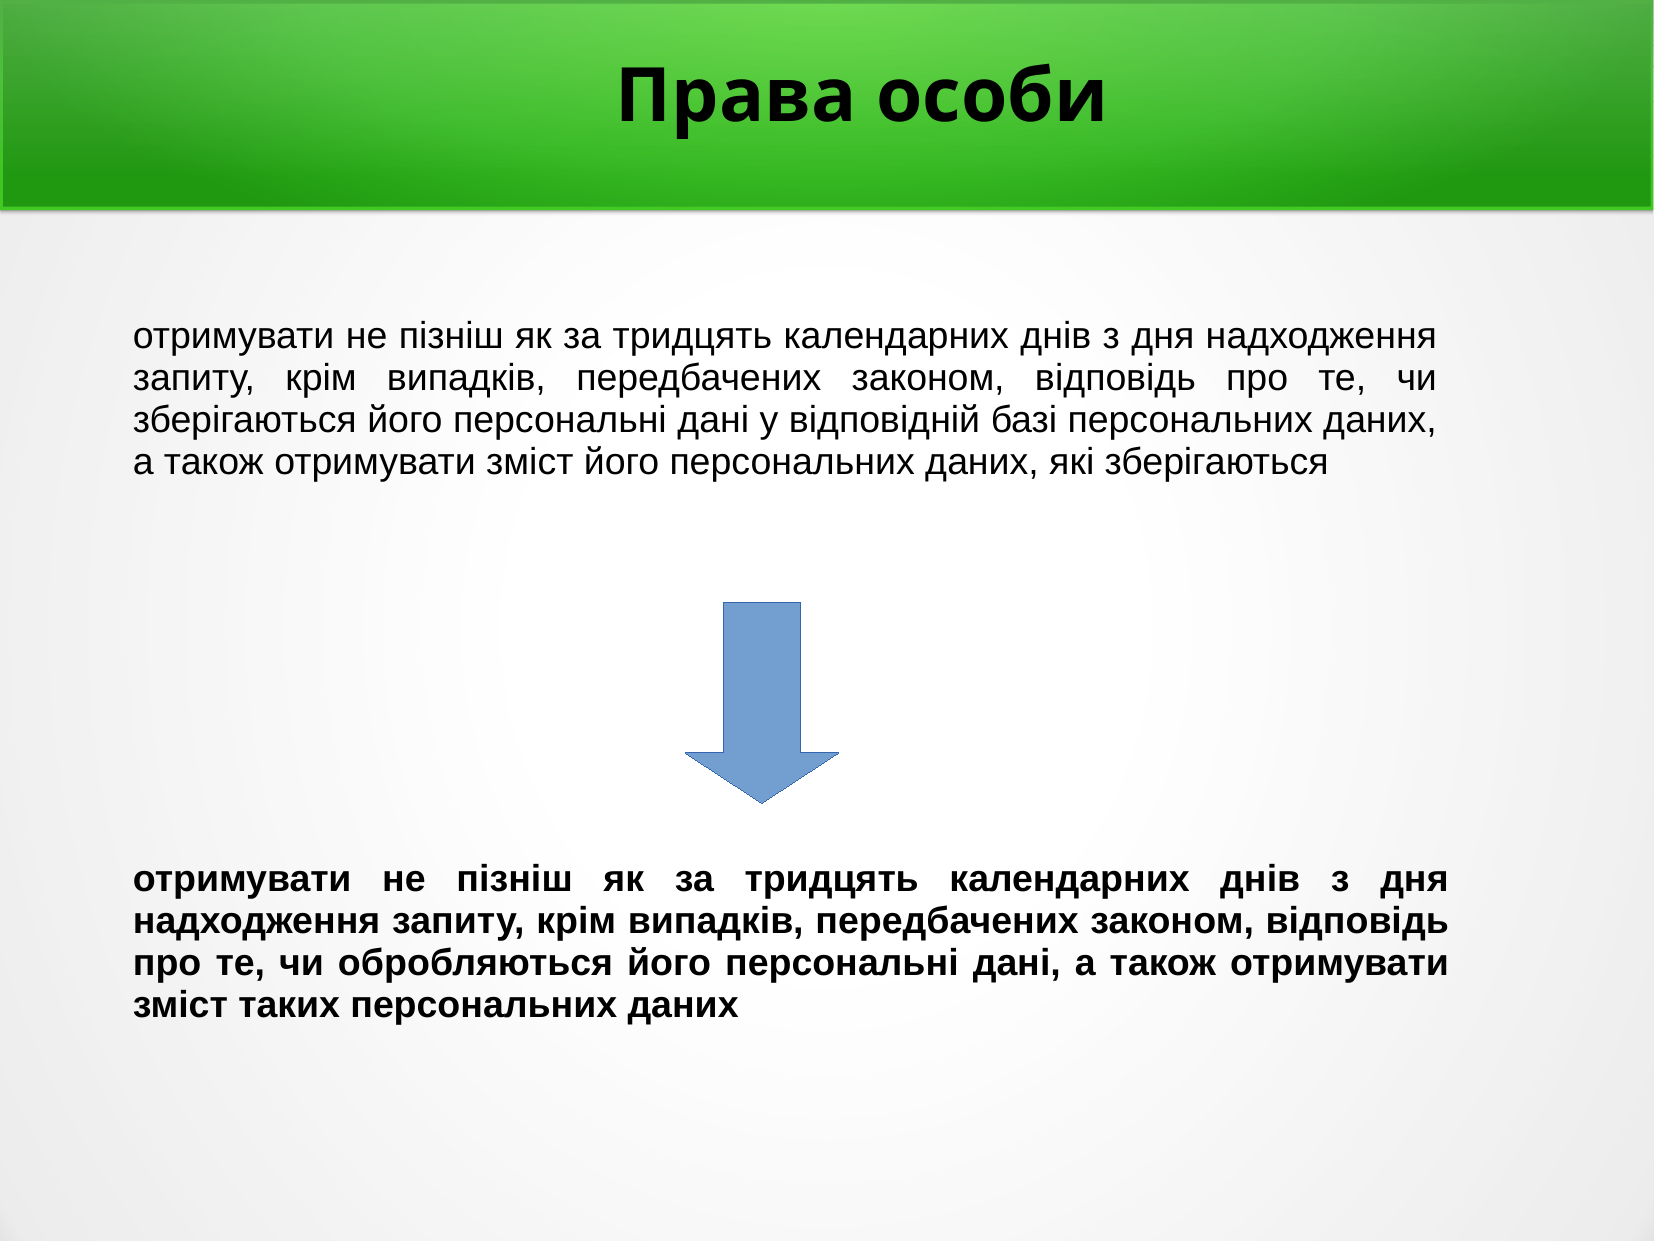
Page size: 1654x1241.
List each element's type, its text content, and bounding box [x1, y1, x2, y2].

text_box [685, 602, 839, 804]
text_box отримувати не пізніш як за тридцять календарних днів з дня надходження запиту, крім випадків, передбачених законом, відповідь про те, чи обробляються його персональні дані, а також отримувати зміст таких персональних даних [118, 850, 1465, 1034]
text_box отримувати не пізніш як за тридцять календарних днів з дня надходження запиту, крім випадків, передбачених законом, відповідь про те, чи зберігаються його персональні дані у відповідній базі персональних даних, а також отримувати зміст його персональних даних, які зберігаються [118, 307, 1453, 490]
text_box Права особи [602, 35, 1123, 150]
